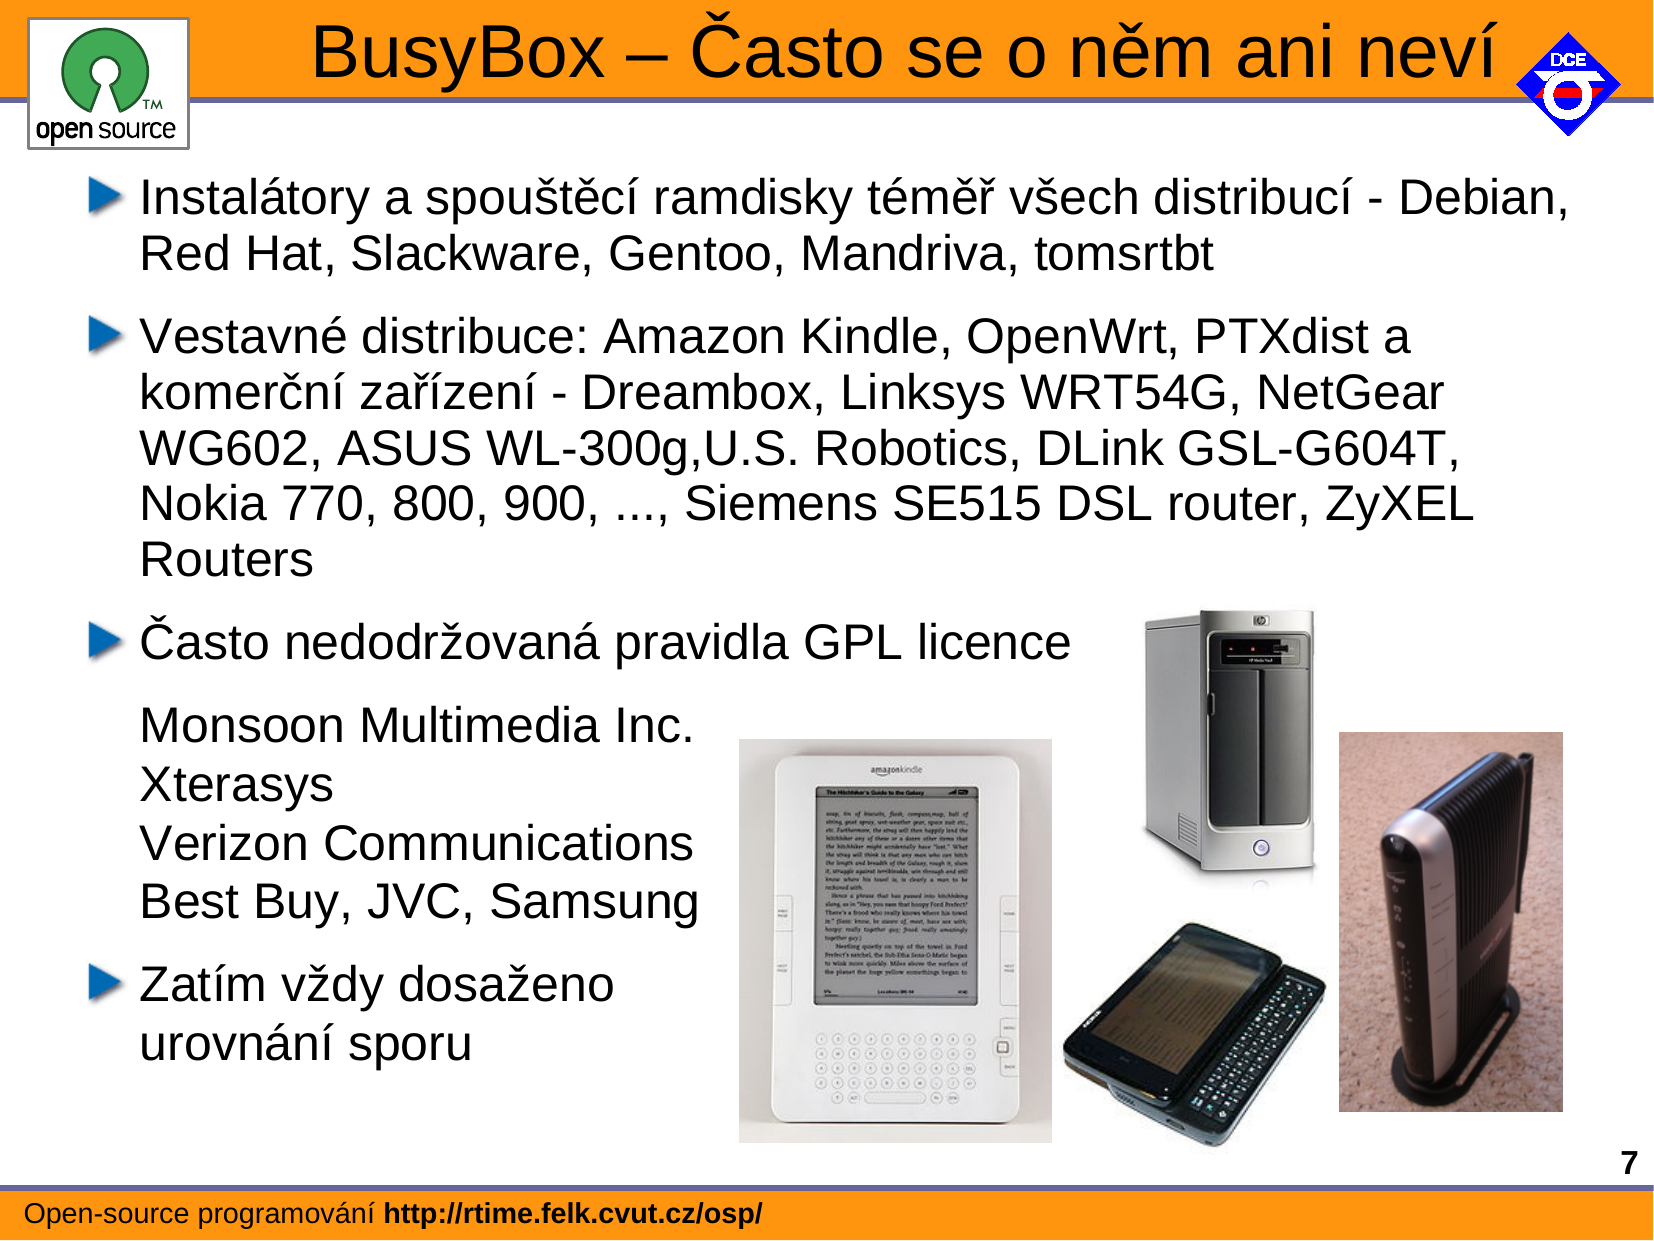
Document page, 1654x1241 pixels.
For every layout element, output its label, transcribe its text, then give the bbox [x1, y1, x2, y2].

title BusyBox – Často se o něm ani neví [178, 4, 1631, 98]
picture [739, 579, 1563, 1155]
list Instalátory a spouštěcí ramdisky téměř všech distribucí - Debian, Red Hat, Slackware, Gentoo, Mandriva, tomsrtbt Vestavné distribuce: Amazon Kindle, OpenWrt, PTXdist a komerční zařízení - Dreambox, Linksys WRT54G, NetGear WG602, ASUS WL-300g,U.S. Robotics, DLink GSL-G604T, Nokia 770, 800, 900, ..., Siemens SE515 DSL router, ZyXEL Routers Často nedodržovaná pravidla GPL licence Monsoon Multimedia Inc. Xterasys Verizon Communications Best Buy, JVC, Samsung Zatím vždy dosaženo urovnání sporu [68, 169, 1592, 1191]
